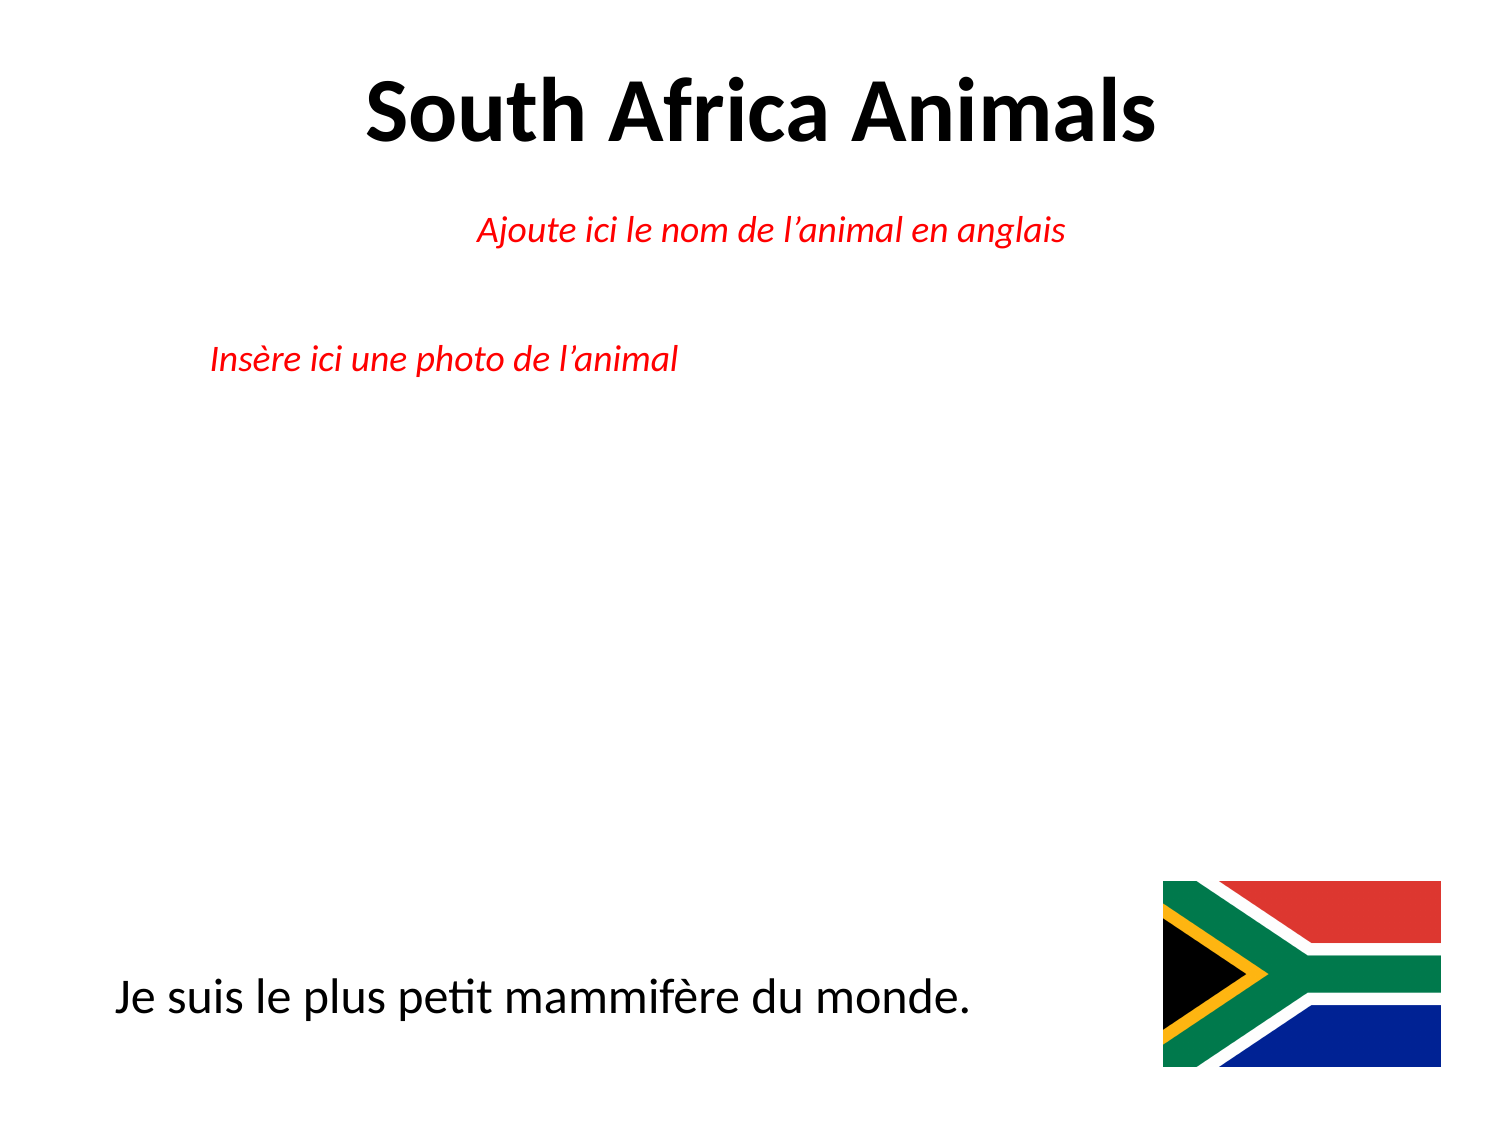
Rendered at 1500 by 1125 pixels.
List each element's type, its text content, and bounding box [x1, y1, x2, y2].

text_box South Africa Animals [123, 42, 1399, 164]
picture [1163, 881, 1441, 1067]
text_box Ajoute ici le nom de l’animal en anglais [462, 198, 1112, 258]
text_box Je suis le plus petit mammifère du monde. [100, 956, 1136, 1031]
text_box Insère ici une photo de l’animal [194, 326, 1303, 387]
